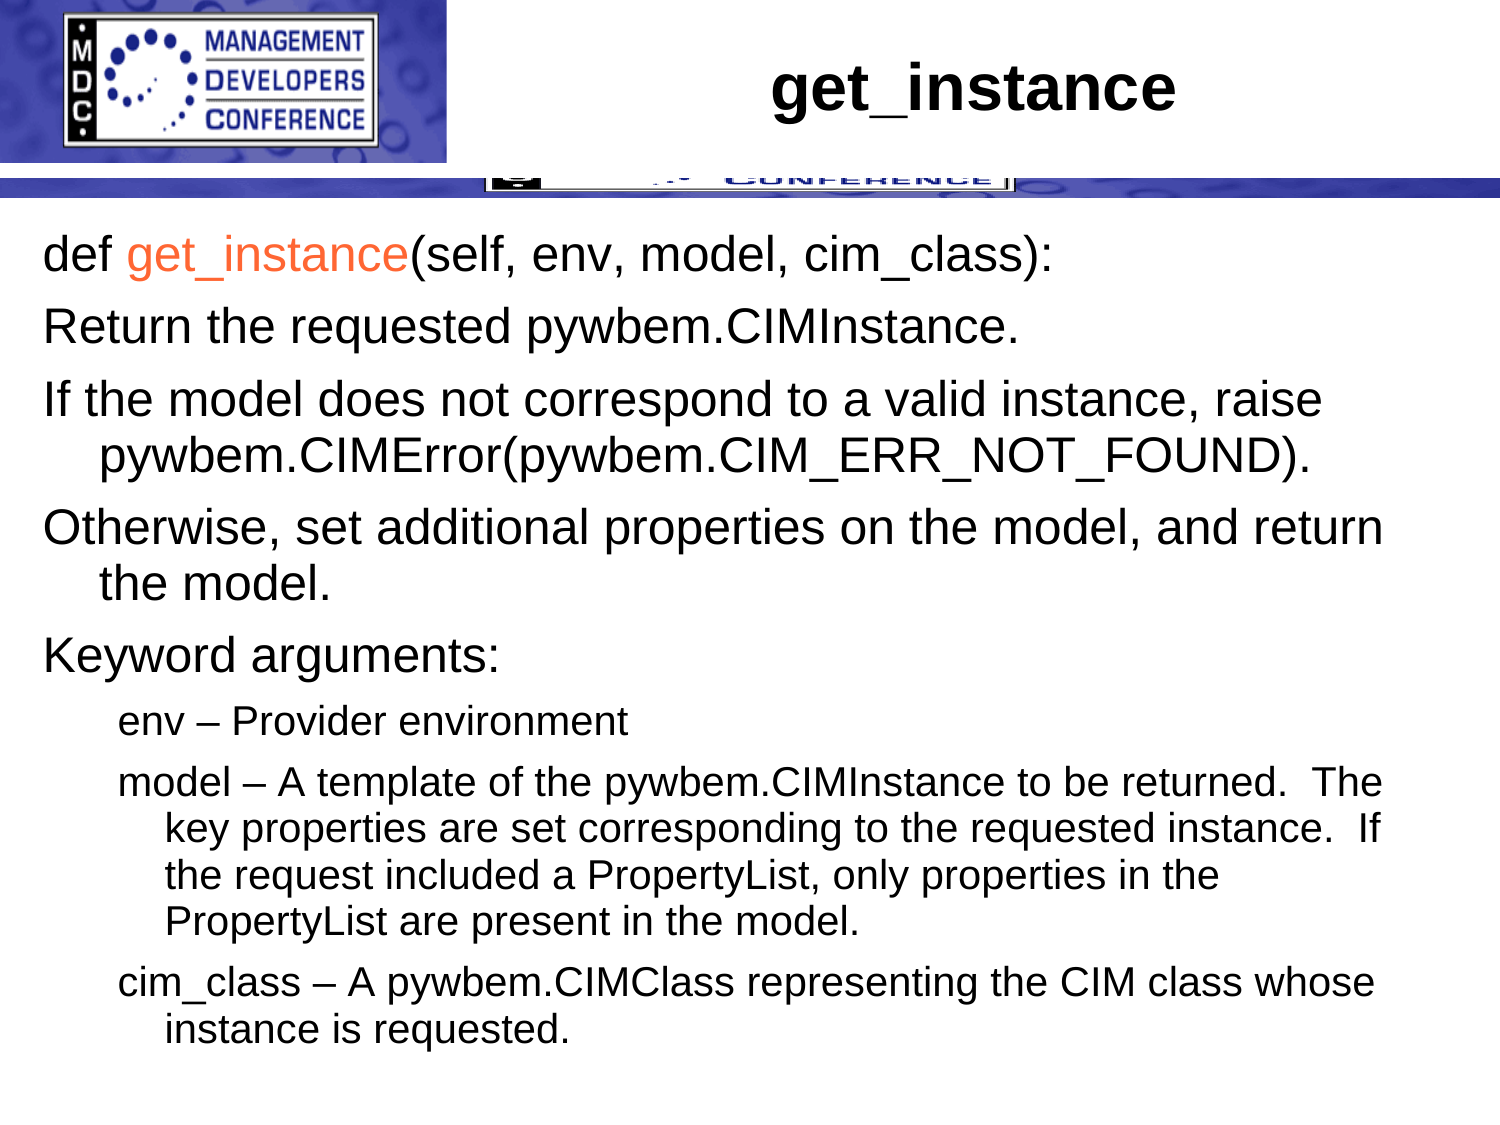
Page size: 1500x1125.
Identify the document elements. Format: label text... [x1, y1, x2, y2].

title get_instance [447, 7, 1500, 169]
list def get_instance(self, env, model, cim_class): Return the requested pywbem.CIMInstance. If the model does not correspond to a valid instance, raise pywbem.CIMError(pywbem.CIM_ERR_NOT_FOUND). Otherwise, set additional properties on the model, and return the model. Keyword arguments: env – Provider environment model – A template of the pywbem.CIMInstance to be returned. The key properties are set corresponding to the requested instance. If the request included a PropertyList, only properties in the PropertyList are present in the model. cim_class – A pywbem.CIMClass representing the CIM class whose instance is requested. [42, 226, 1433, 1067]
picture [0, 0, 447, 163]
picture [0, 178, 1500, 198]
